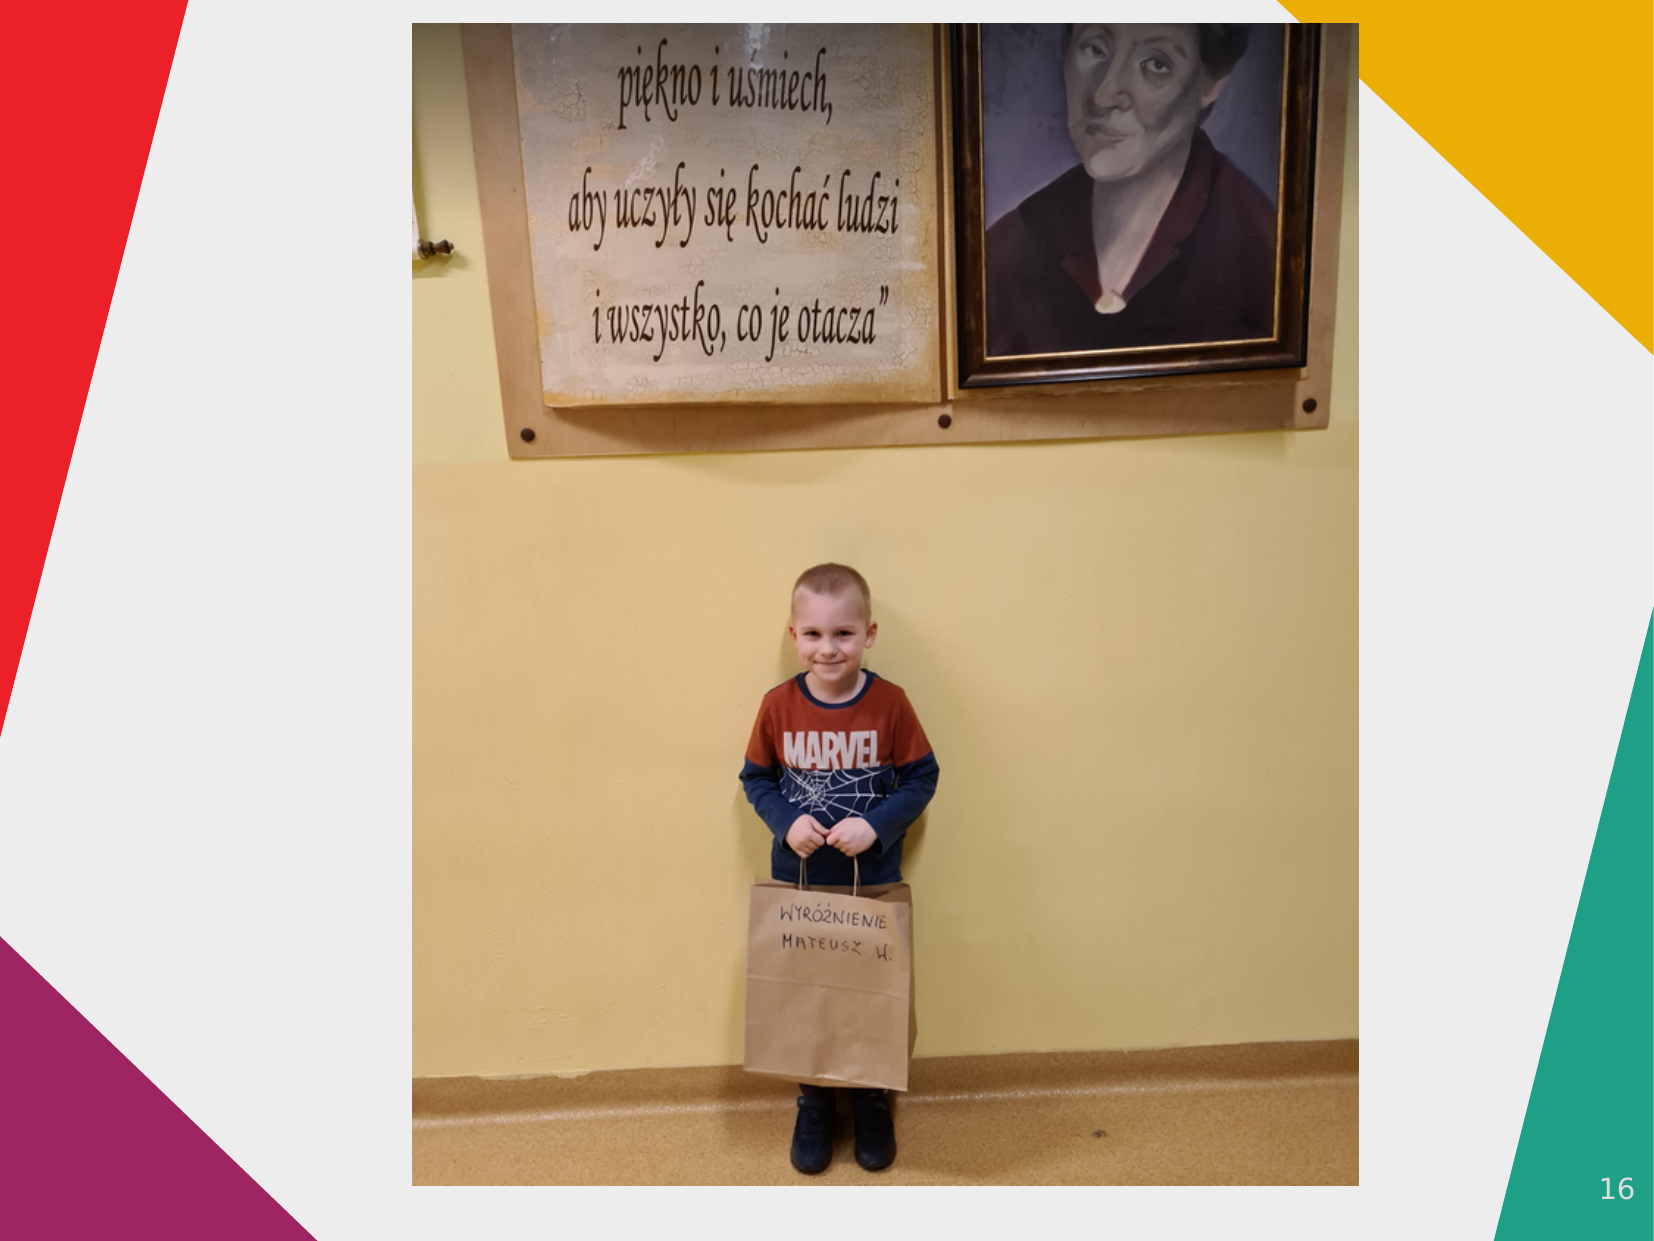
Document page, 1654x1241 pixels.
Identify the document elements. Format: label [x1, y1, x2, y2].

picture [412, 23, 1359, 1186]
